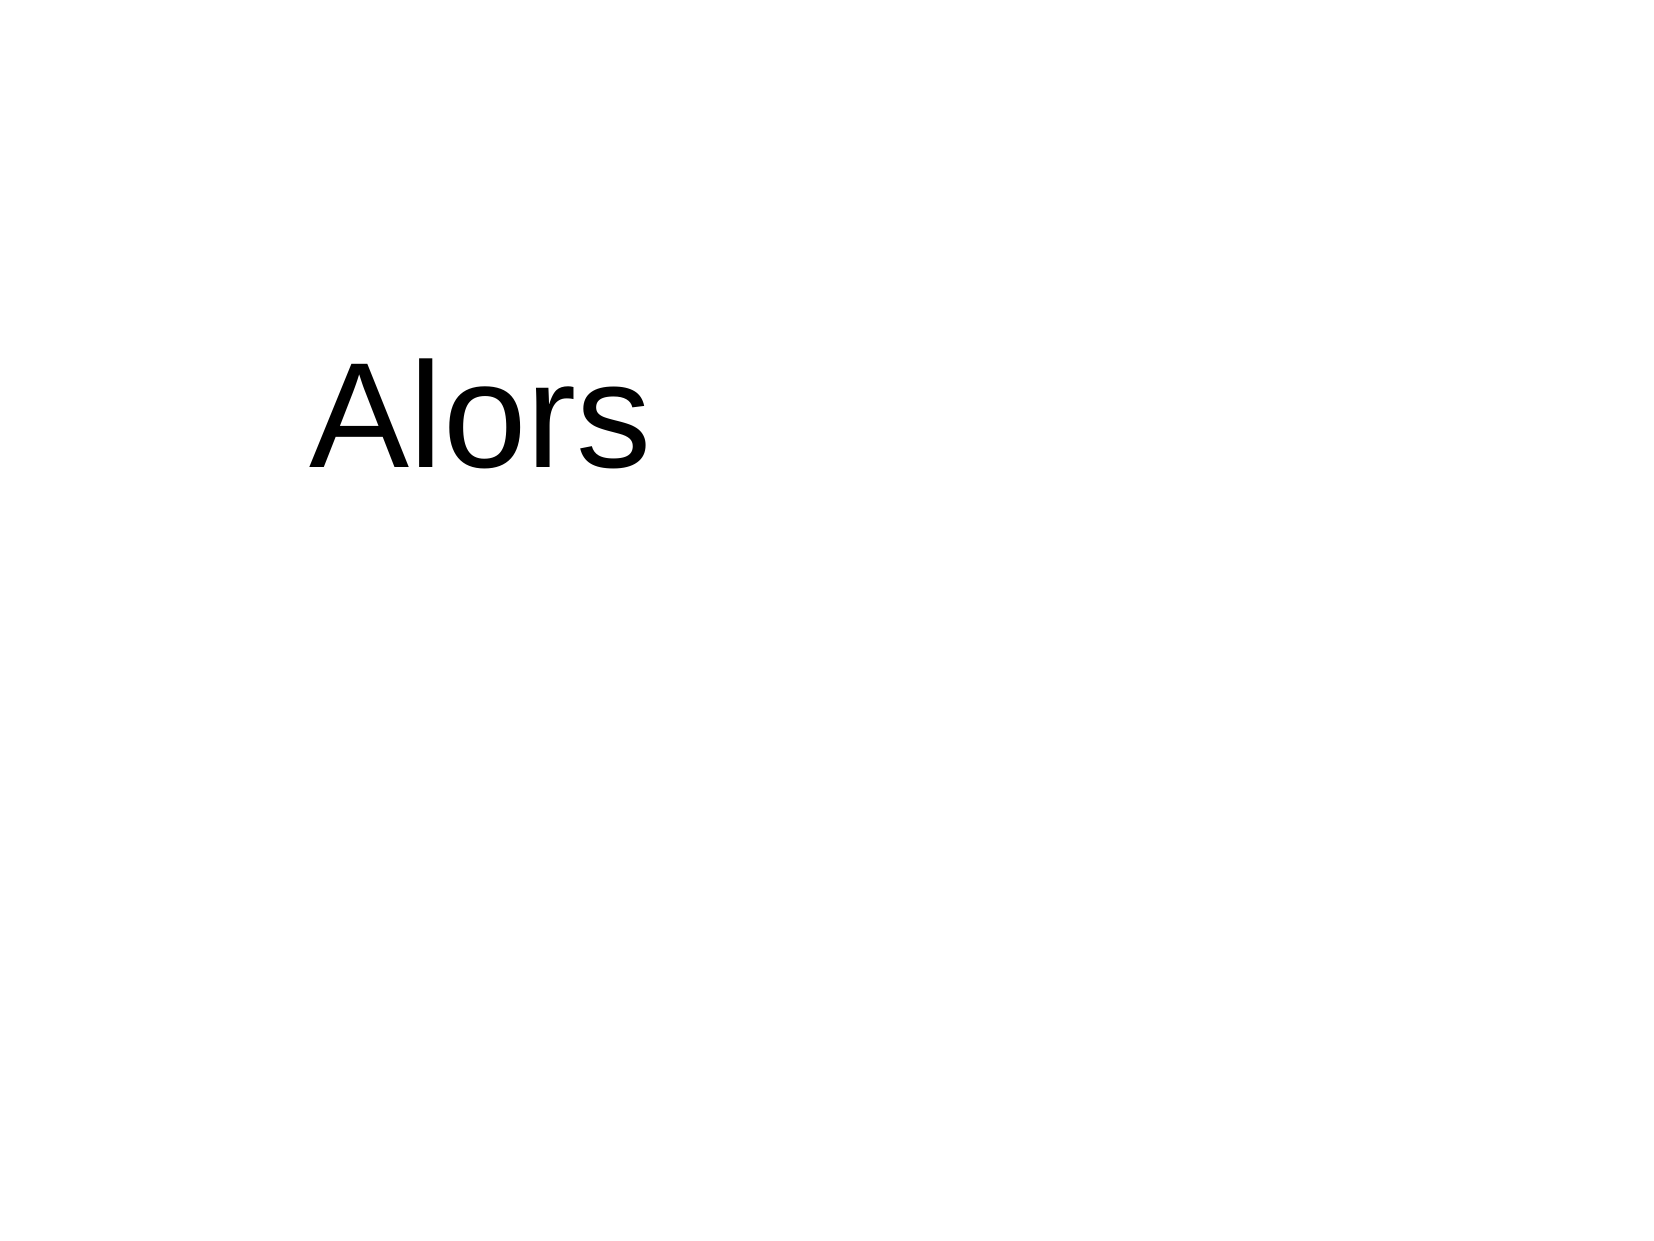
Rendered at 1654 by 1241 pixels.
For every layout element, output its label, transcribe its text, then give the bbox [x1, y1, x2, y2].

text_box Alors [295, 324, 1211, 508]
